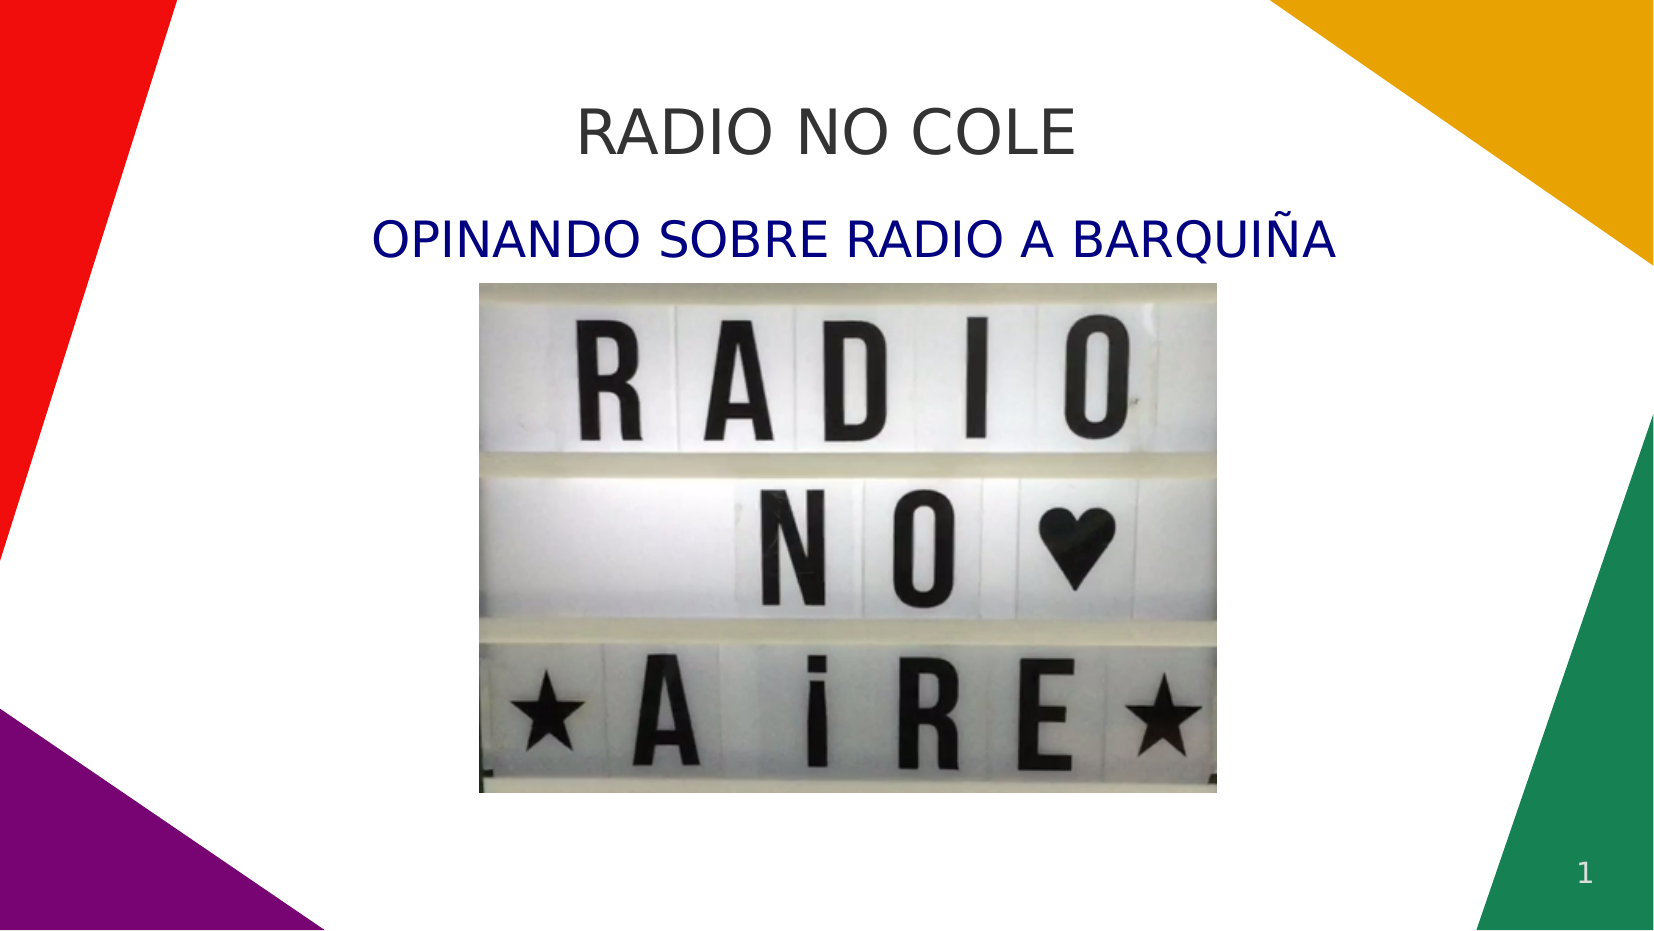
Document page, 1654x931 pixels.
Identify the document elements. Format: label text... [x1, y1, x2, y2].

title RADIO NO COLE [118, 59, 1536, 207]
picture [479, 283, 1217, 793]
list OPINANDO SOBRE RADIO A BARQUIÑA [300, 211, 1351, 802]
